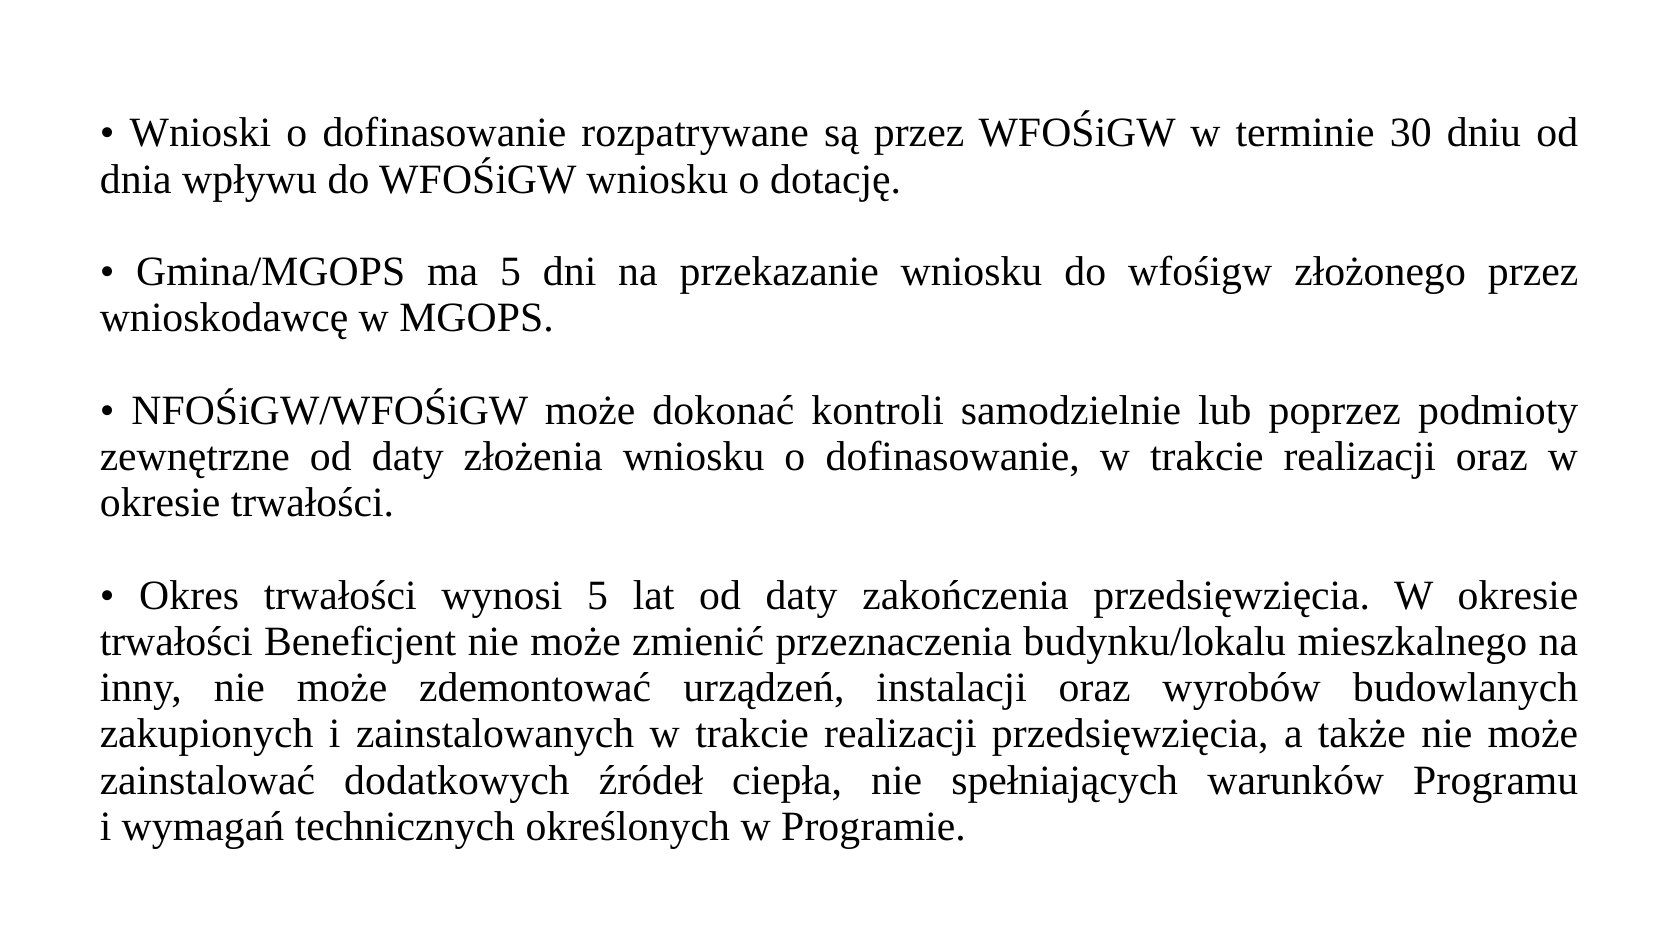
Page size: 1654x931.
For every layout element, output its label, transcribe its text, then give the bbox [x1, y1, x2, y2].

text_box • Wnioski o dofinasowanie rozpatrywane są przez WFOŚiGW w terminie 30 dniu od dnia wpływu do WFOŚiGW wniosku o dotację. • Gmina/MGOPS ma 5 dni na przekazanie wniosku do wfośigw złożonego przez wnioskodawcę w MGOPS. • NFOŚiGW/WFOŚiGW może dokonać kontroli samodzielnie lub poprzez podmioty zewnętrzne od daty złożenia wniosku o dofinasowanie, w trakcie realizacji oraz w okresie trwałości. • Okres trwałości wynosi 5 lat od daty zakończenia przedsięwzięcia. W okresie trwałości Beneficjent nie może zmienić przeznaczenia budynku/lokalu mieszkalnego na inny, nie może zdemontować urządzeń, instalacji oraz wyrobów budowlanych zakupionych i zainstalowanych w trakcie realizacji przedsięwzięcia, a także nie może zainstalować dodatkowych źródeł ciepła, nie spełniających warunków Programu i wymagań technicznych określonych w Programie. [85, 102, 1595, 857]
